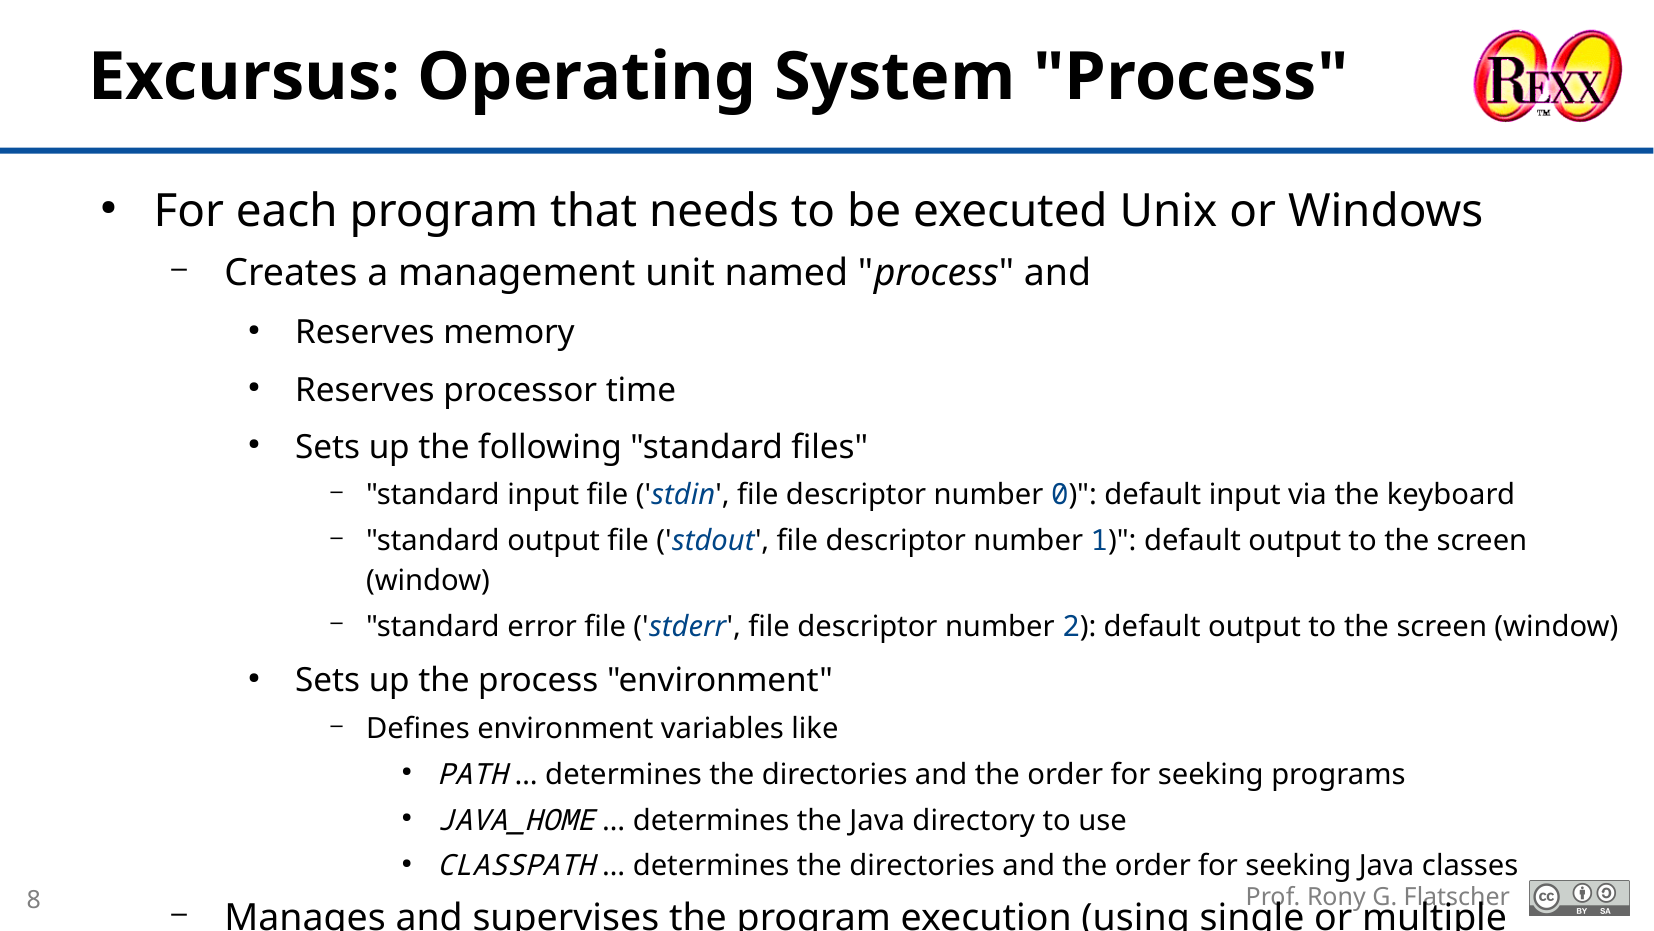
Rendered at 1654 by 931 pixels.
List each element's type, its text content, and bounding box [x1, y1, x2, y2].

title Excursus: Operating System "Process" [29, 0, 1654, 148]
list For each program that needs to be executed Unix or Windows Creates a management unit named "process" and Reserves memory Reserves processor time Sets up the following "standard files" "standard input file ('stdin', file descriptor number 0)": default input via the keyboard "standard output file ('stdout', file descriptor number 1)": default output to the screen (window) "standard error file ('stderr', file descriptor number 2): default output to the screen (window) Sets up the process "environment" Defines environment variables like PATH … determines the directories and the order for seeking programs JAVA_HOME … determines the Java directory to use CLASSPATH … determines the directories and the order for seeking Java classes Manages and supervises the program execution (using single or multiple threads) [82, 177, 1629, 857]
